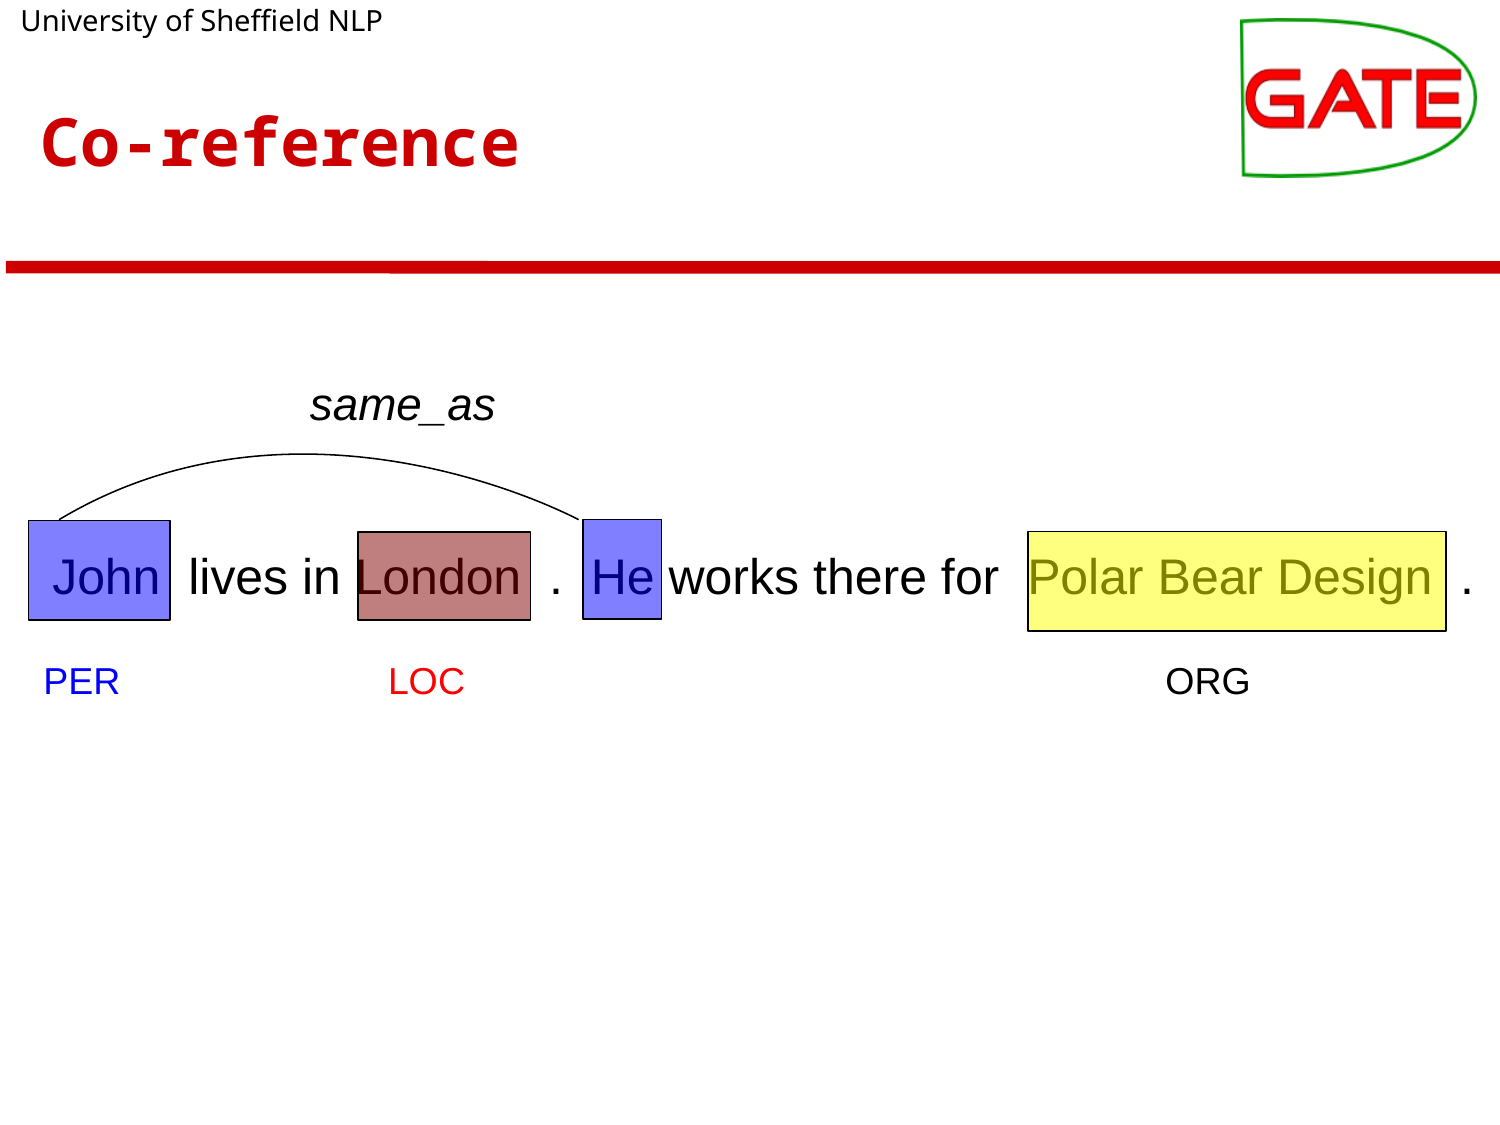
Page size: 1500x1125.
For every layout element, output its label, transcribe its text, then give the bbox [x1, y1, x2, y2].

text_box [582, 519, 662, 620]
text_box same_as [295, 367, 512, 438]
text_box ORG [1150, 649, 1289, 722]
text_box PER [28, 649, 152, 798]
picture [1240, 18, 1477, 178]
text_box [357, 532, 531, 621]
text_box LOC [373, 649, 502, 730]
text_box Co-reference [40, 45, 1383, 240]
text_box [1027, 531, 1447, 632]
text_box John lives in London . He works there for Polar Bear Design . [37, 537, 1500, 672]
text_box [28, 520, 171, 621]
